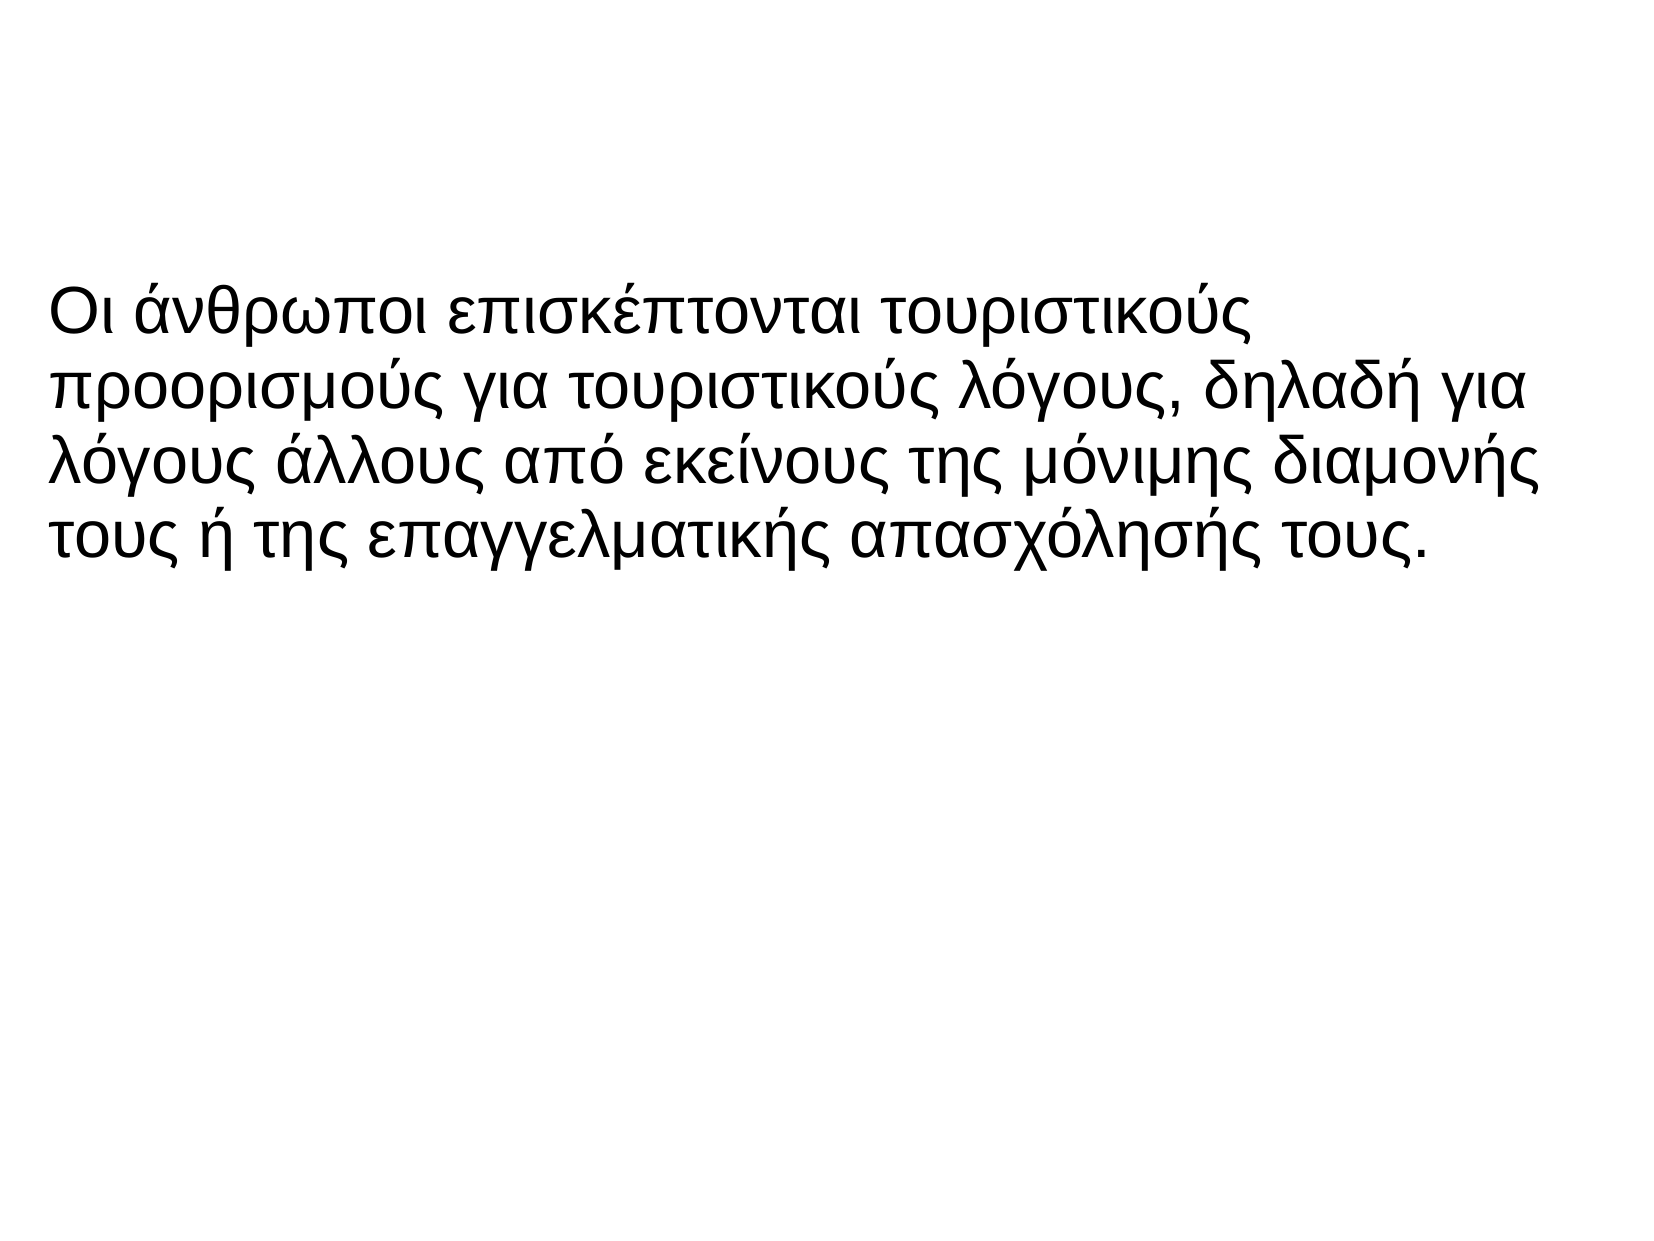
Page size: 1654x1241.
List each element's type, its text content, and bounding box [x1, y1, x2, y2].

text_box Οι άνθρωποι επισκέπτονται τουριστικούς προορισμούς για τουριστικούς λόγους, δηλαδή για λόγους άλλους από εκείνους της μόνιμης διαμονής τους ή της επαγγελματικής απασχόλησής τους. [33, 265, 1625, 580]
